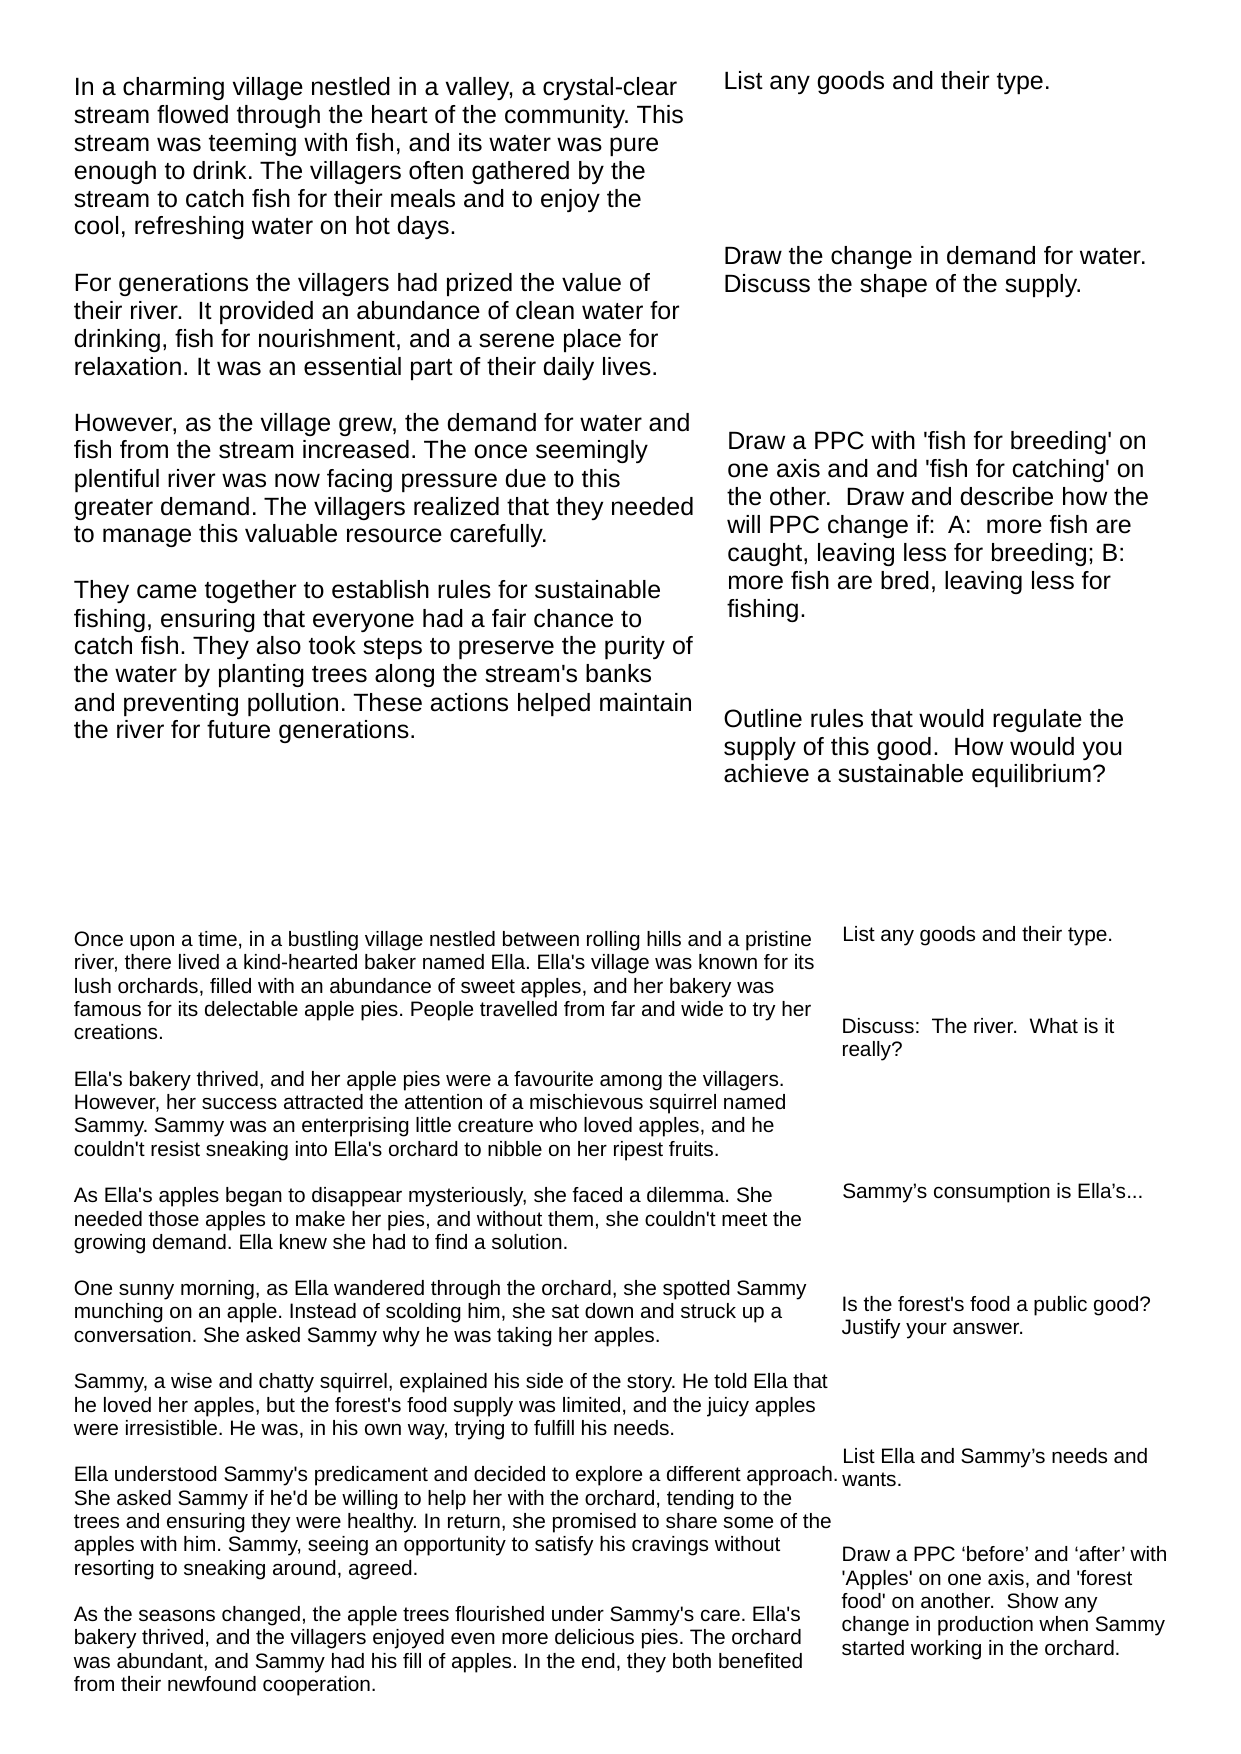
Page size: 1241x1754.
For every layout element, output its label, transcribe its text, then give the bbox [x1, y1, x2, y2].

text_box Is the forest's food a public good? Justify your answer. [826, 1285, 1186, 1384]
text_box List any goods and their type. [827, 915, 1186, 993]
text_box List any goods and their type. [708, 59, 1182, 130]
text_box Outline rules that would regulate the supply of this good. How would you achieve a sustainable equilibrium? [708, 696, 1182, 796]
text_box Discuss: The river. What is it really? [826, 1006, 1186, 1106]
text_box Draw a PPC ‘before’ and ‘after’ with 'Apples' on one axis, and 'forest food' on another. Show any change in production when Sammy started working in the orchard. [826, 1535, 1186, 1684]
text_box Once upon a time, in a bustling village nestled between rolling hills and a pristine river, there lived a kind-hearted baker named Ella. Ella's village was known for its lush orchards, filled with an abundance of sweet apples, and her bakery was famous for its delectable apple pies. People travelled from far and wide to try her creations. Ella's bakery thrived, and her apple pies were a favourite among the villagers. However, her success attracted the attention of a mischievous squirrel named Sammy. Sammy was an enterprising little creature who loved apples, and he couldn't resist sneaking into Ella's orchard to nibble on her ripest fruits. As Ella's apples began to disappear mysteriously, she faced a dilemma. She needed those apples to make her pies, and without them, she couldn't meet the growing demand. Ella knew she had to find a solution. One sunny morning, as Ella wandered through the orchard, she spotted Sammy munching on an apple. Instead of scolding him, she sat down and struck up a conversation. She asked Sammy why he was taking her apples. Sammy, a wise and chatty squirrel, explained his side of the story. He told Ella that he loved her apples, but the forest's food supply was limited, and the juicy apples were irresistible. He was, in his own way, trying to fulfill his needs. Ella understood Sammy's predicament and decided to explore a different approach. She asked Sammy if he'd be willing to help her with the orchard, tending to the trees and ensuring they were healthy. In return, she promised to share some of the apples with him. Sammy, seeing an opportunity to satisfy his cravings without resorting to sneaking around, agreed. As the seasons changed, the apple trees flourished under Sammy's care. Ella's bakery thrived, and the villagers enjoyed even more delicious pies. The orchard was abundant, and Sammy had his fill of apples. In the end, they both benefited from their newfound cooperation. [59, 920, 857, 1754]
text_box Draw the change in demand for water. Discuss the shape of the supply. [708, 234, 1182, 306]
text_box Draw a PPC with 'fish for breeding' on one axis and and 'fish for catching' on the other. Draw and describe how the will PPC change if: A: more fish are caught, leaving less for breeding; B: more fish are bred, leaving less for fishing. [712, 419, 1182, 631]
text_box Sammy’s consumption is Ella’s... [827, 1171, 1183, 1271]
text_box List Ella and Sammy’s needs and wants. [827, 1437, 1186, 1535]
text_box In a charming village nestled in a valley, a crystal-clear stream flowed through the heart of the community. This stream was teeming with fish, and its water was pure enough to drink. The villagers often gathered by the stream to catch fish for their meals and to enjoy the cool, refreshing water on hot days. For generations the villagers had prized the value of their river. It provided an abundance of clean water for drinking, fish for nourishment, and a serene place for relaxation. It was an essential part of their daily lives. However, as the village grew, the demand for water and fish from the stream increased. The once seemingly plentiful river was now facing pressure due to this greater demand. The villagers realized that they needed to manage this valuable resource carefully. They came together to establish rules for sustainable fishing, ensuring that everyone had a fair chance to catch fish. They also took steps to preserve the purity of the water by planting trees along the stream's banks and preventing pollution. These actions helped maintain the river for future generations. [59, 65, 713, 827]
